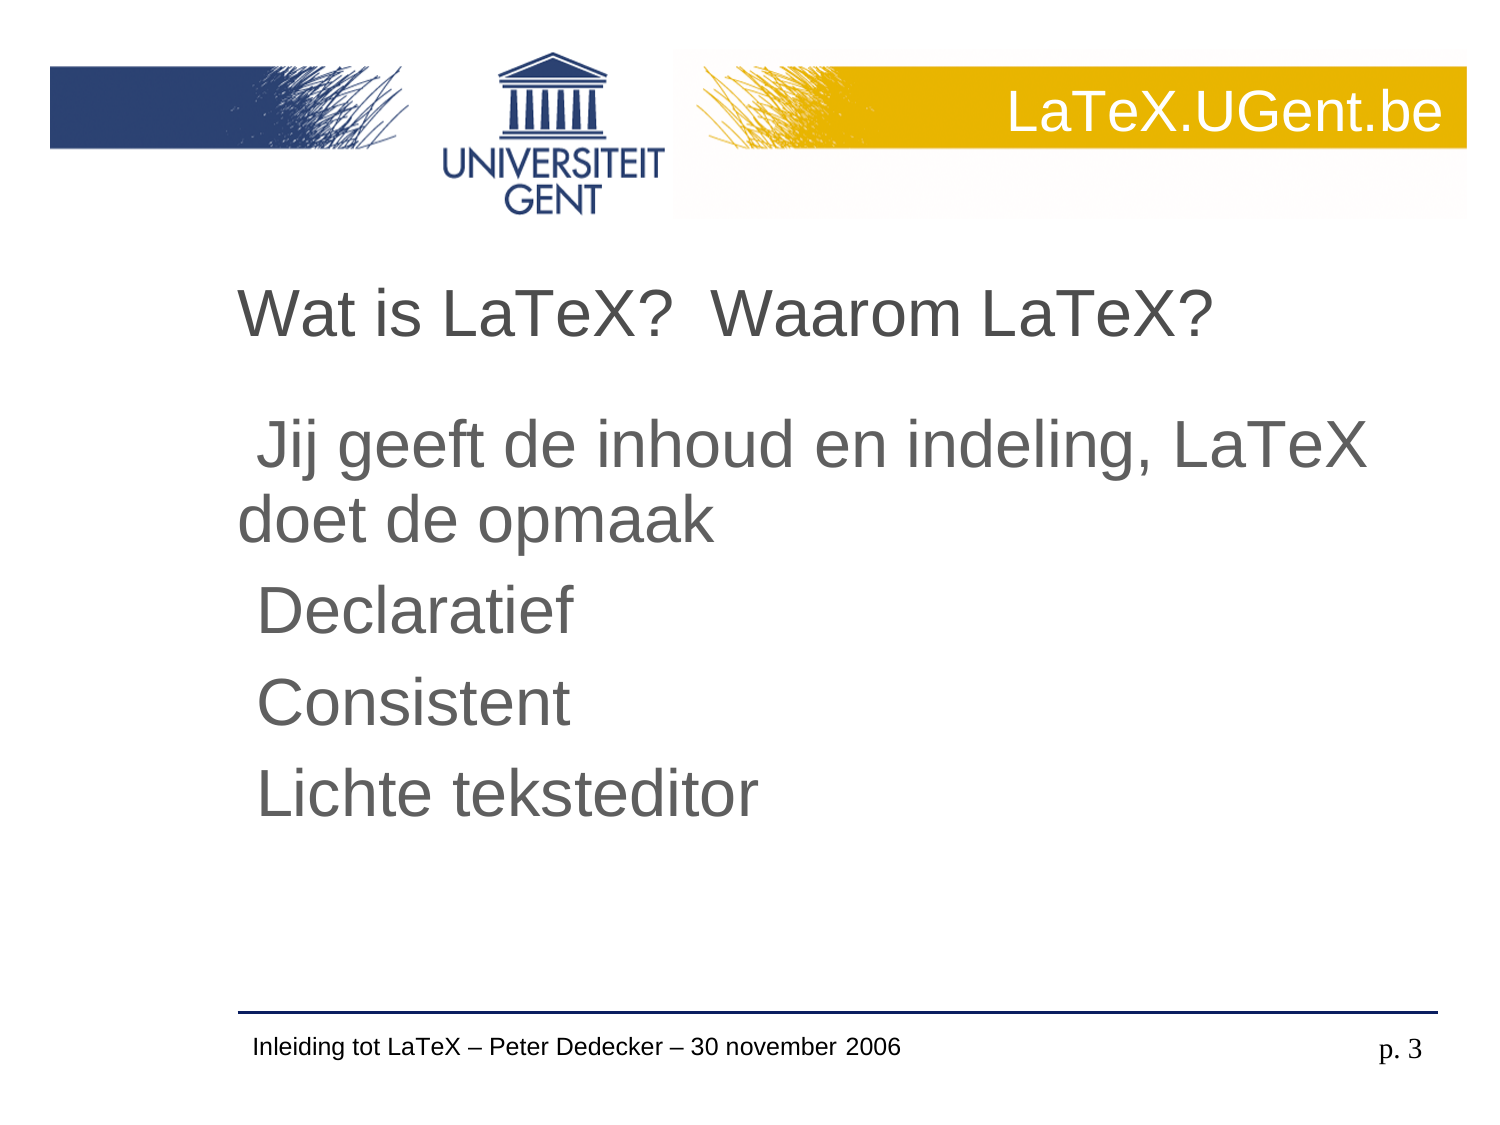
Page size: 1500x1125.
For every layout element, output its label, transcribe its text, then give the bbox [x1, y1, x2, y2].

title Wat is LaTeX? Waarom LaTeX? [237, 219, 1438, 406]
picture [50, 49, 1467, 219]
list Jij geeft de inhoud en indeling, LaTeX doet de opmaak Declaratief Consistent Lichte teksteditor [237, 406, 1438, 1022]
